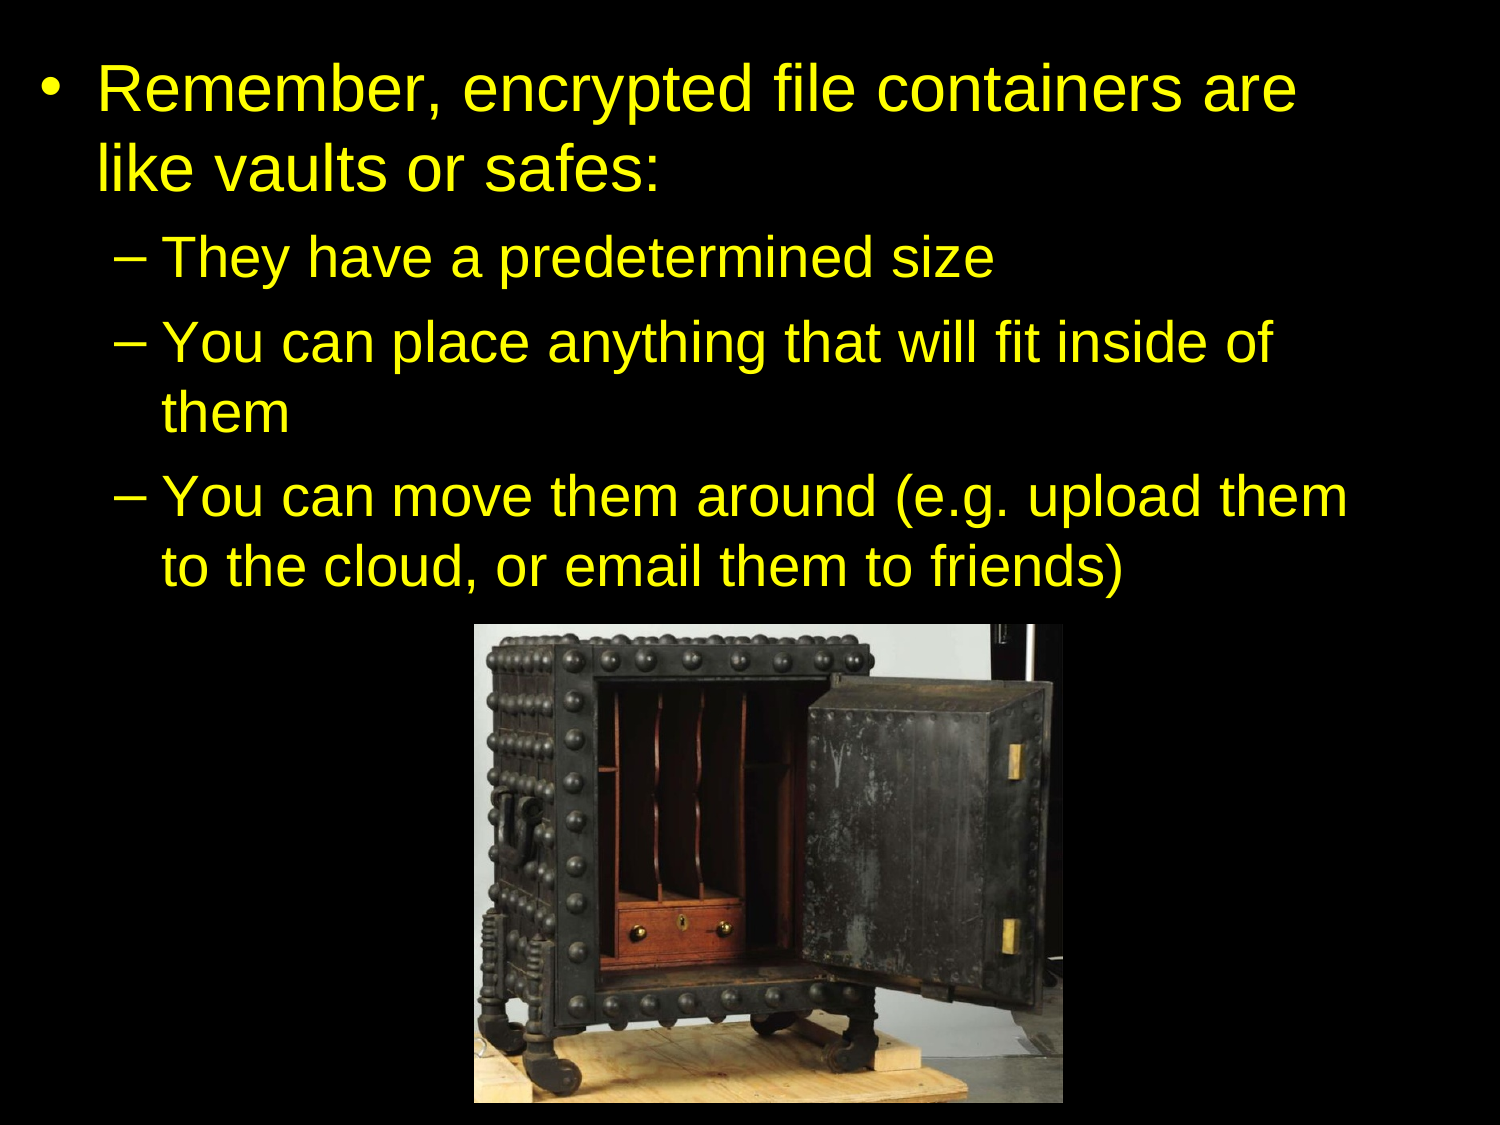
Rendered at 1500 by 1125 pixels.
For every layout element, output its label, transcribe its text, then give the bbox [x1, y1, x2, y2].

list Remember, encrypted file containers are like vaults or safes: They have a predetermined size You can place anything that will fit inside of them You can move them around (e.g. upload them to the cloud, or email them to friends) [24, 37, 1375, 781]
picture [474, 624, 1063, 1103]
